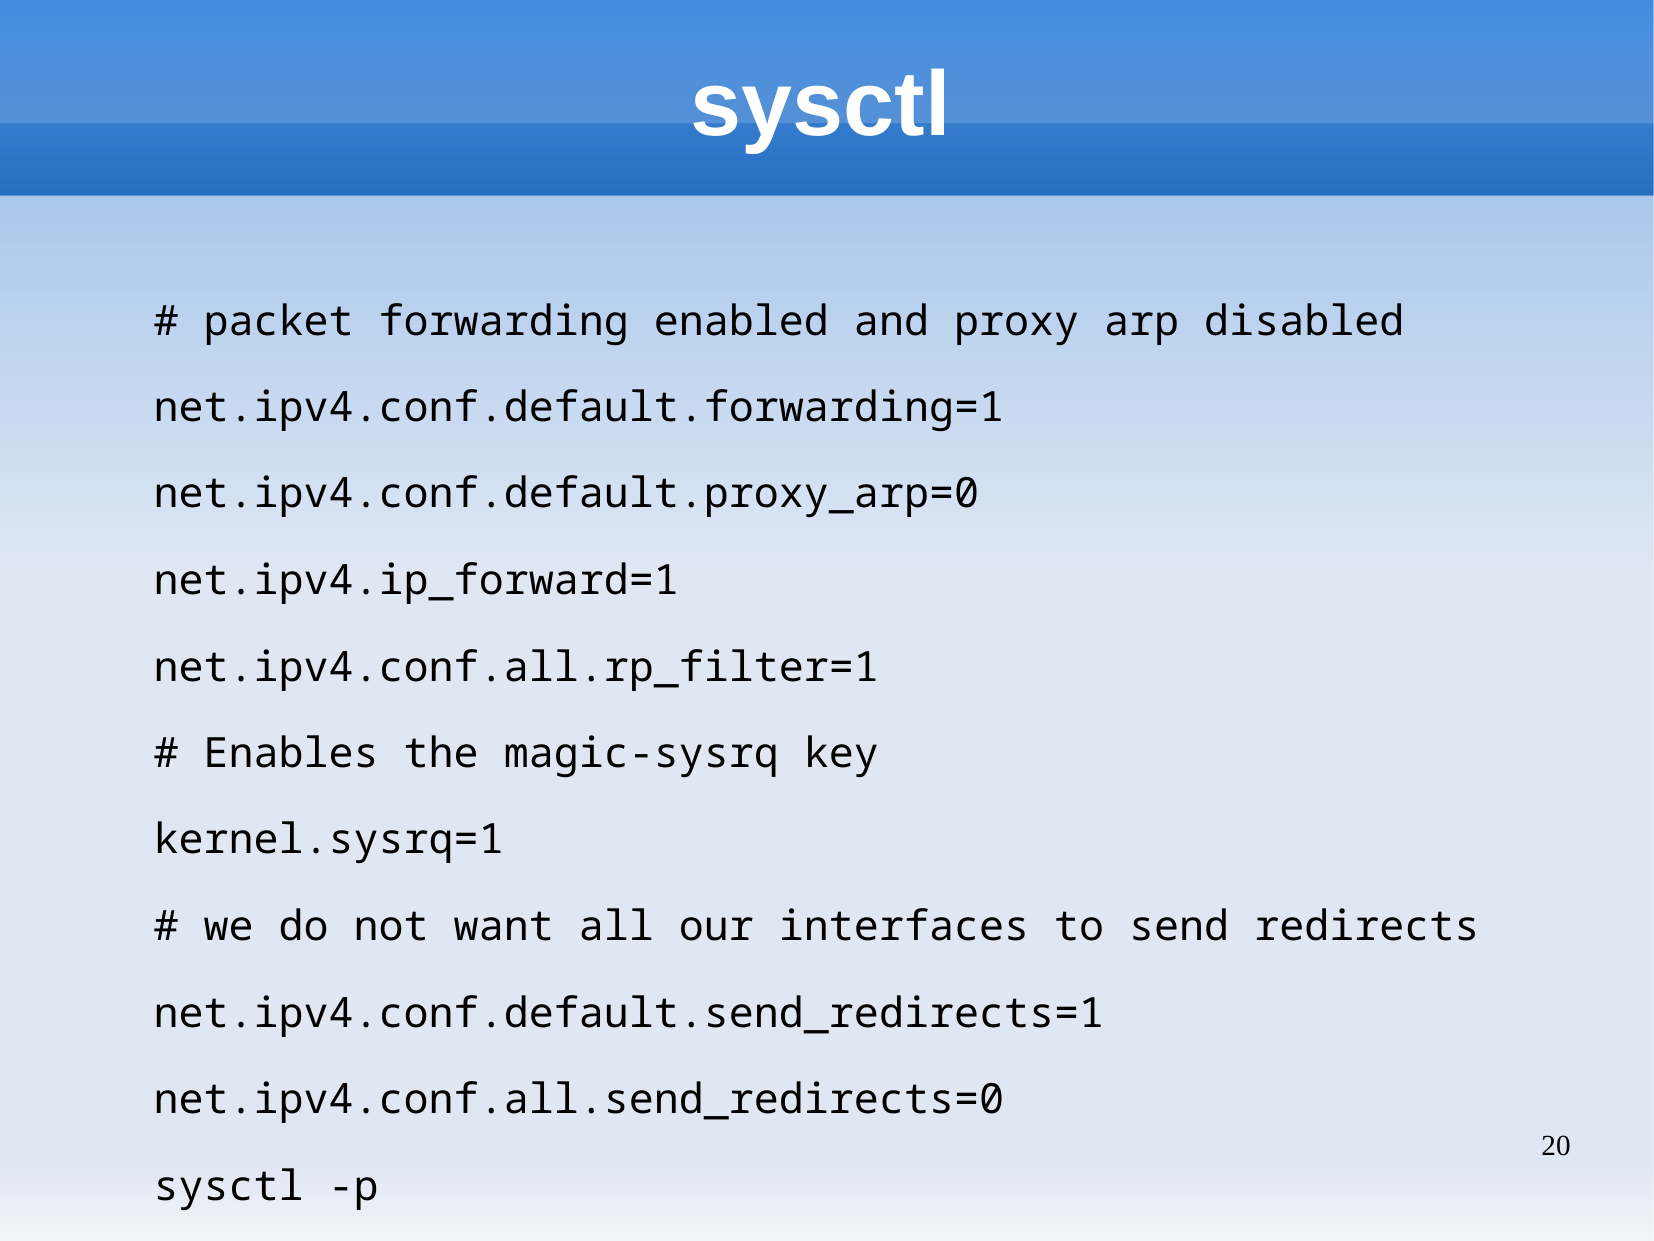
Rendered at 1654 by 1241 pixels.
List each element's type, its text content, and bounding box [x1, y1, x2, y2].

list # packet forwarding enabled and proxy arp disabled net.ipv4.conf.default.forwarding=1 net.ipv4.conf.default.proxy_arp=0 net.ipv4.ip_forward=1 net.ipv4.conf.all.rp_filter=1 # Enables the magic-sysrq key kernel.sysrq=1 # we do not want all our interfaces to send redirects net.ipv4.conf.default.send_redirects=1 net.ipv4.conf.all.send_redirects=0 sysctl -p [82, 290, 1571, 1120]
picture [0, 0, 1654, 1241]
title sysctl [76, 7, 1565, 200]
